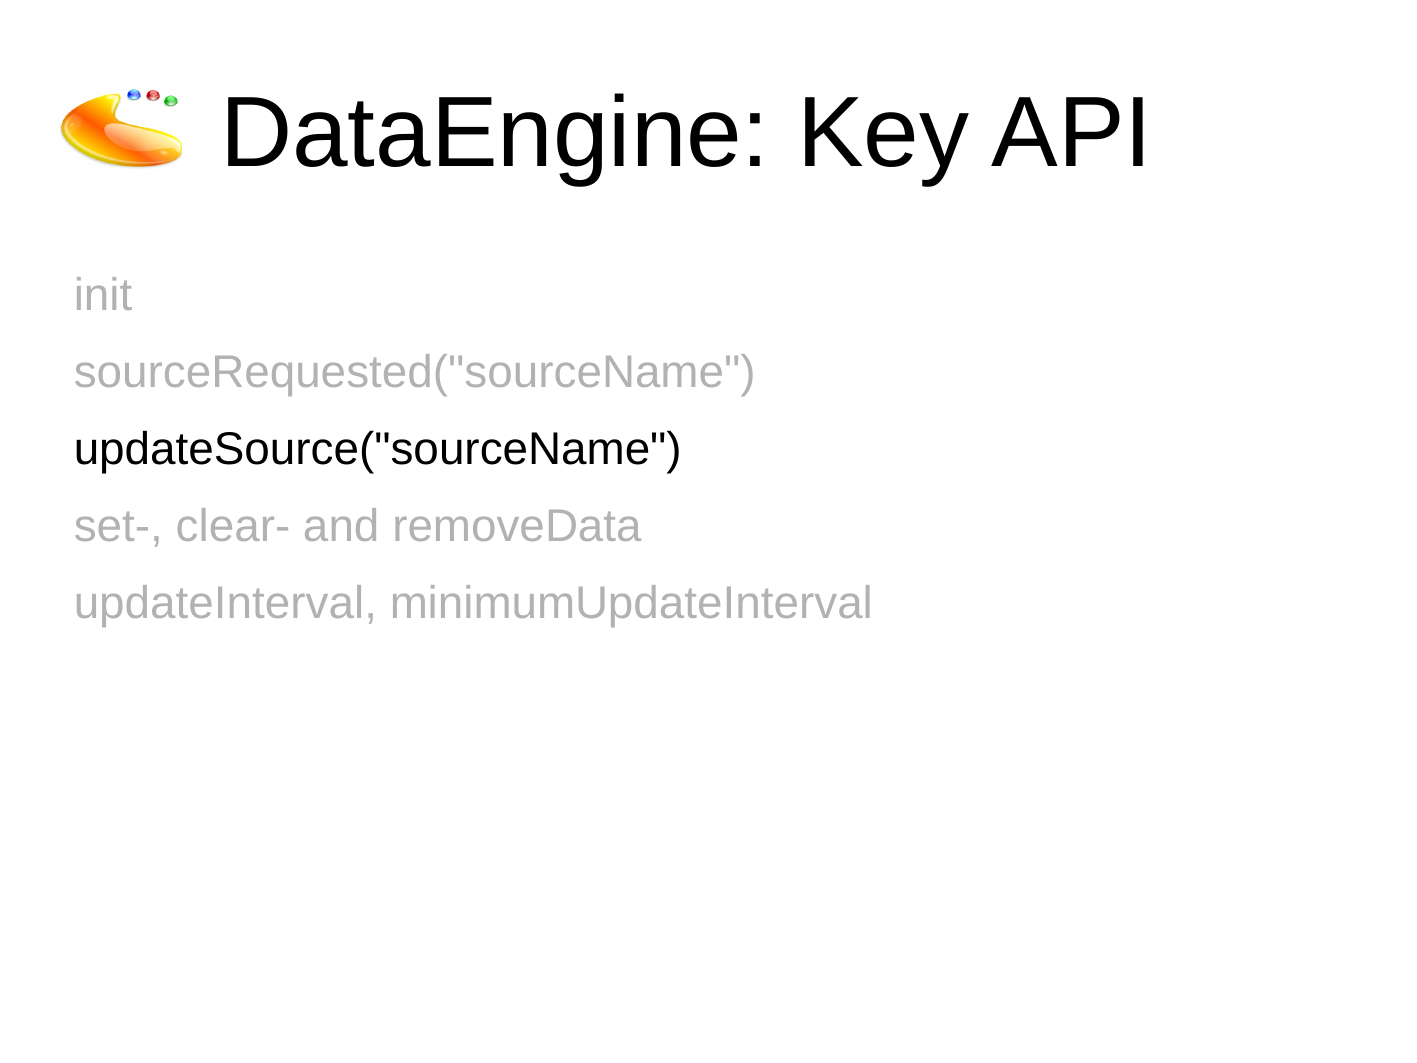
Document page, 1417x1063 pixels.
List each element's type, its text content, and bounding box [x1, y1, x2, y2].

picture [60, 89, 183, 170]
text_box init sourceRequested("sourceName") updateSource("sourceName") set-, clear- and removeData updateInterval, minimumUpdateInterval [59, 236, 1417, 1063]
text_box DataEngine: Key API [205, 68, 1358, 188]
